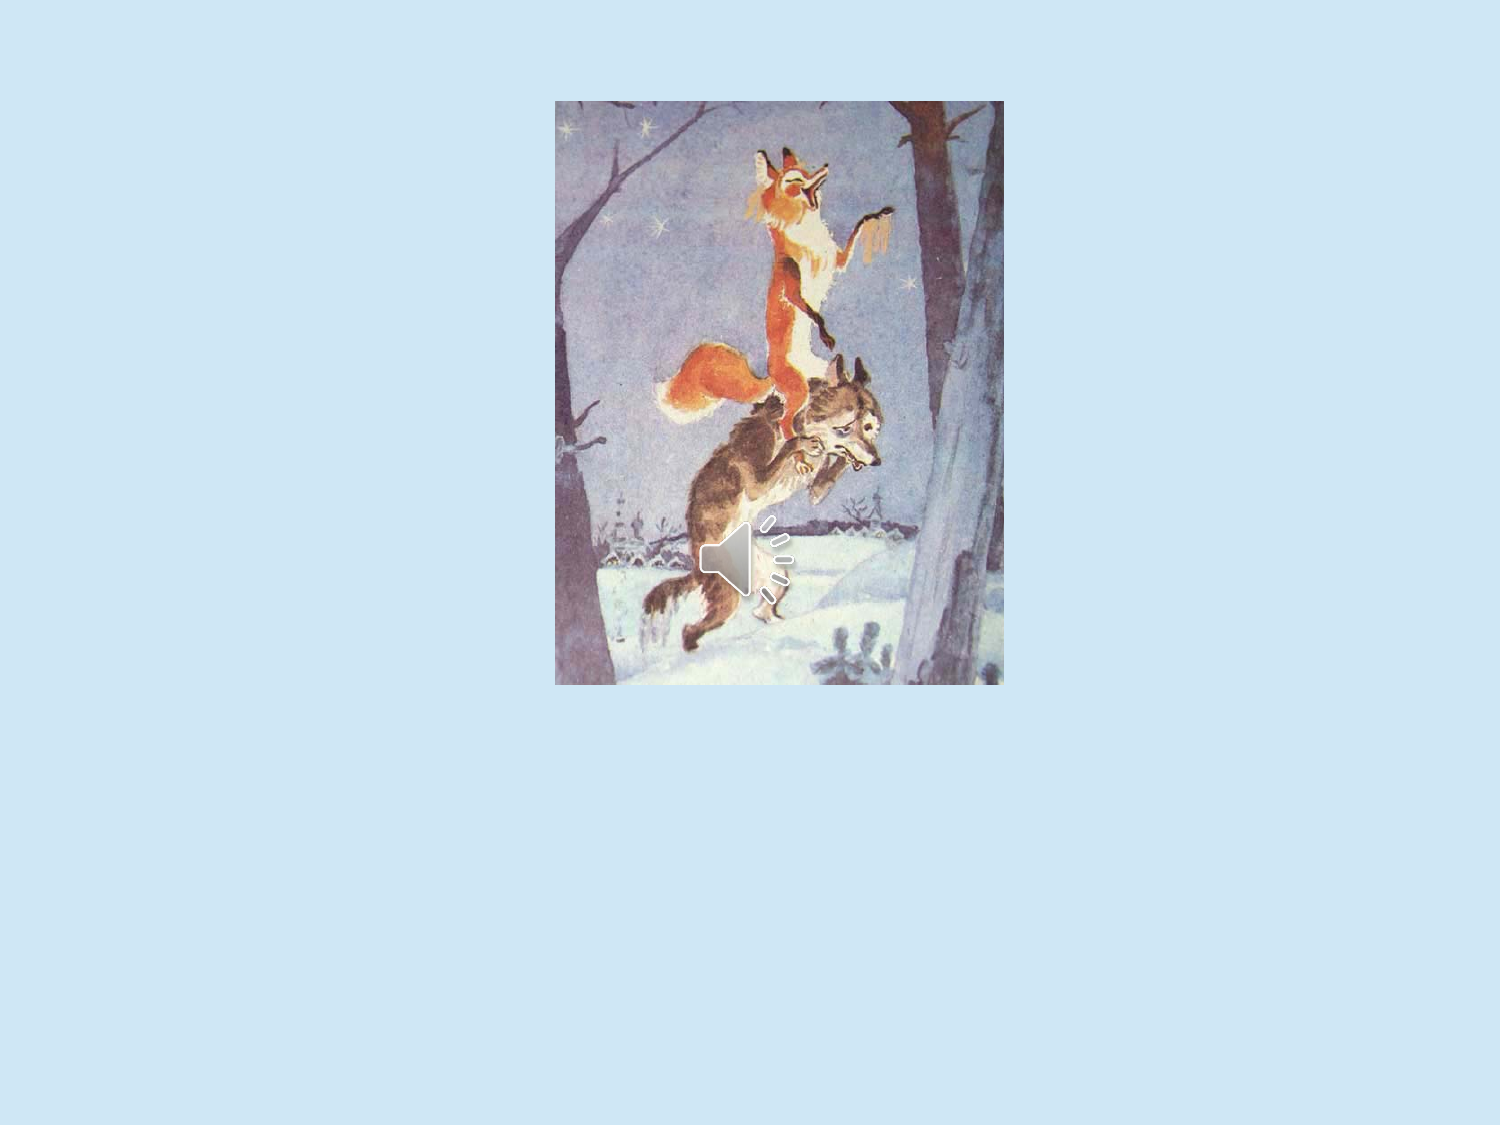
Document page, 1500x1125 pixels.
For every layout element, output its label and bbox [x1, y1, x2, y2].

picture [555, 101, 1004, 686]
